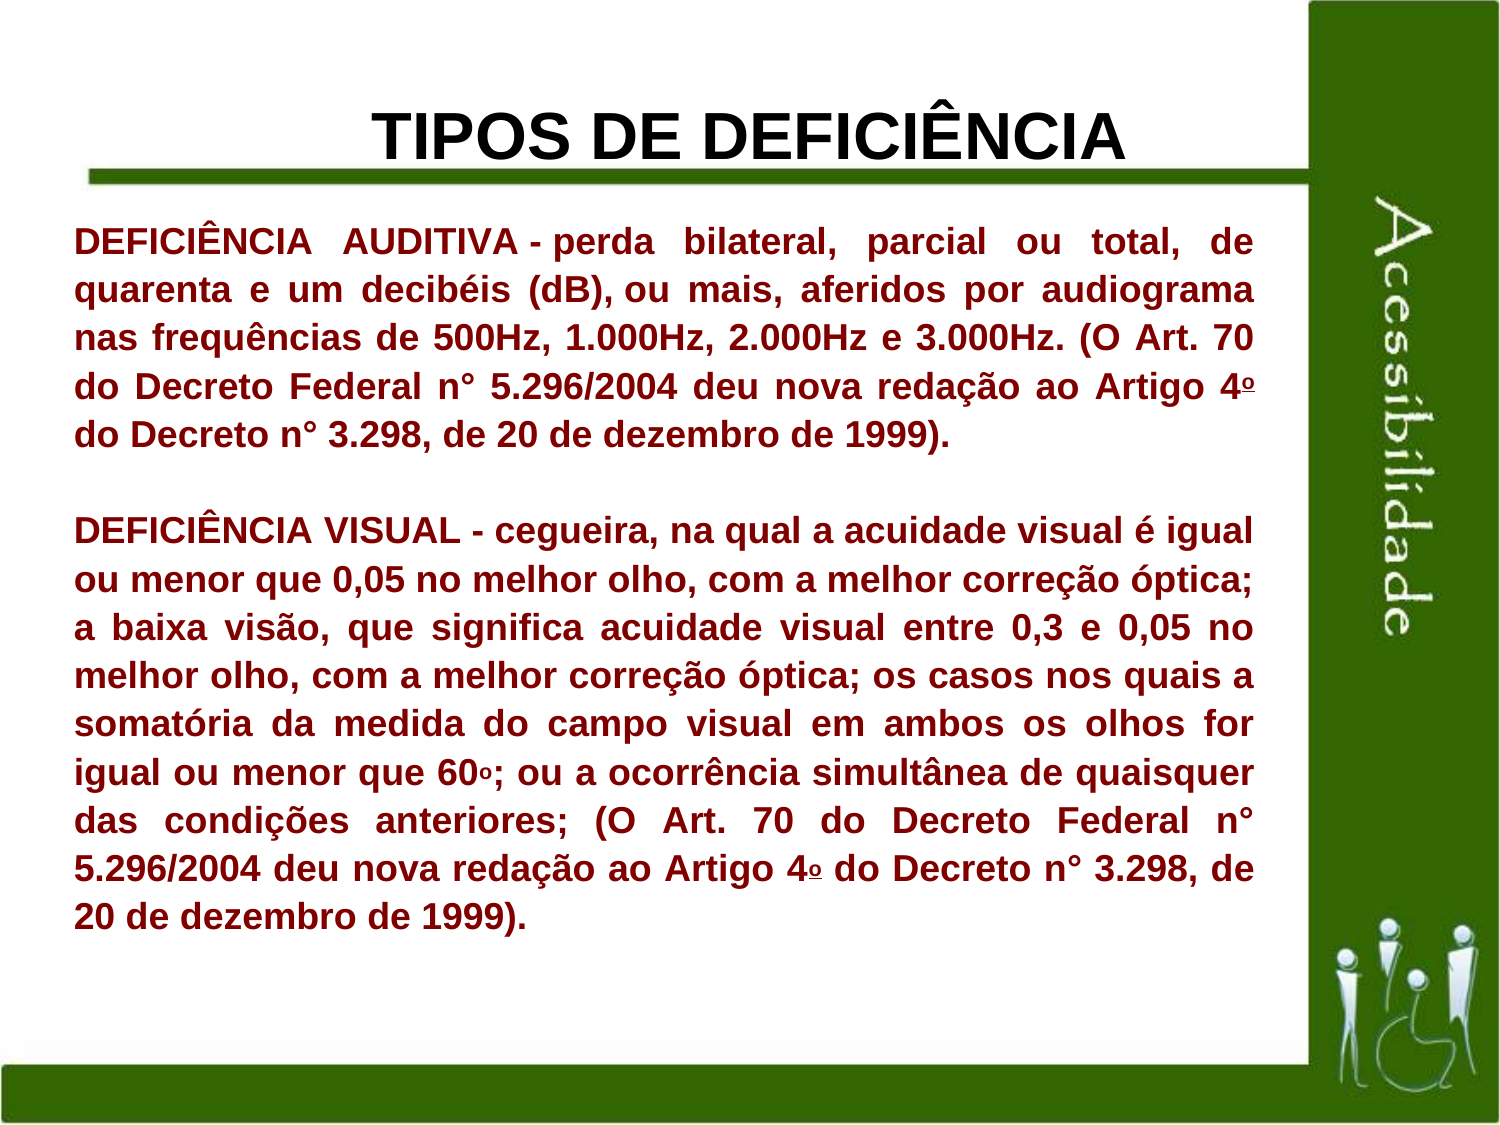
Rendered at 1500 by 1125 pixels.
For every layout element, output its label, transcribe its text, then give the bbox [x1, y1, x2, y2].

chart [1270, 262, 1425, 930]
title TIPOS DE DEFICIÊNCIA [75, 45, 1425, 233]
picture [0, 0, 1500, 1125]
text_box [1209, 531, 1240, 667]
text_box DEFICIÊNCIA AUDITIVA - perda bilateral, parcial ou total, de quarenta e um decibéis (dB), ou mais, aferidos por audiograma nas frequências de 500Hz, 1.000Hz, 2.000Hz e 3.000Hz. (O Art. 70 do Decreto Federal n° 5.296/2004 deu nova redação ao Artigo 4o do Decreto n° 3.298, de 20 de dezembro de 1999). DEFICIÊNCIA VISUAL - cegueira, na qual a acuidade visual é igual ou menor que 0,05 no melhor olho, com a melhor correção óptica; a baixa visão, que significa acuidade visual entre 0,3 e 0,05 no melhor olho, com a melhor correção óptica; os casos nos quais a somatória da medida do campo visual em ambos os olhos for igual ou menor que 60o; ou a ocorrência simultânea de quaisquer das condições anteriores; (O Art. 70 do Decreto Federal n° 5.296/2004 deu nova redação ao Artigo 4o do Decreto n° 3.298, de 20 de dezembro de 1999). [59, 206, 1270, 1063]
